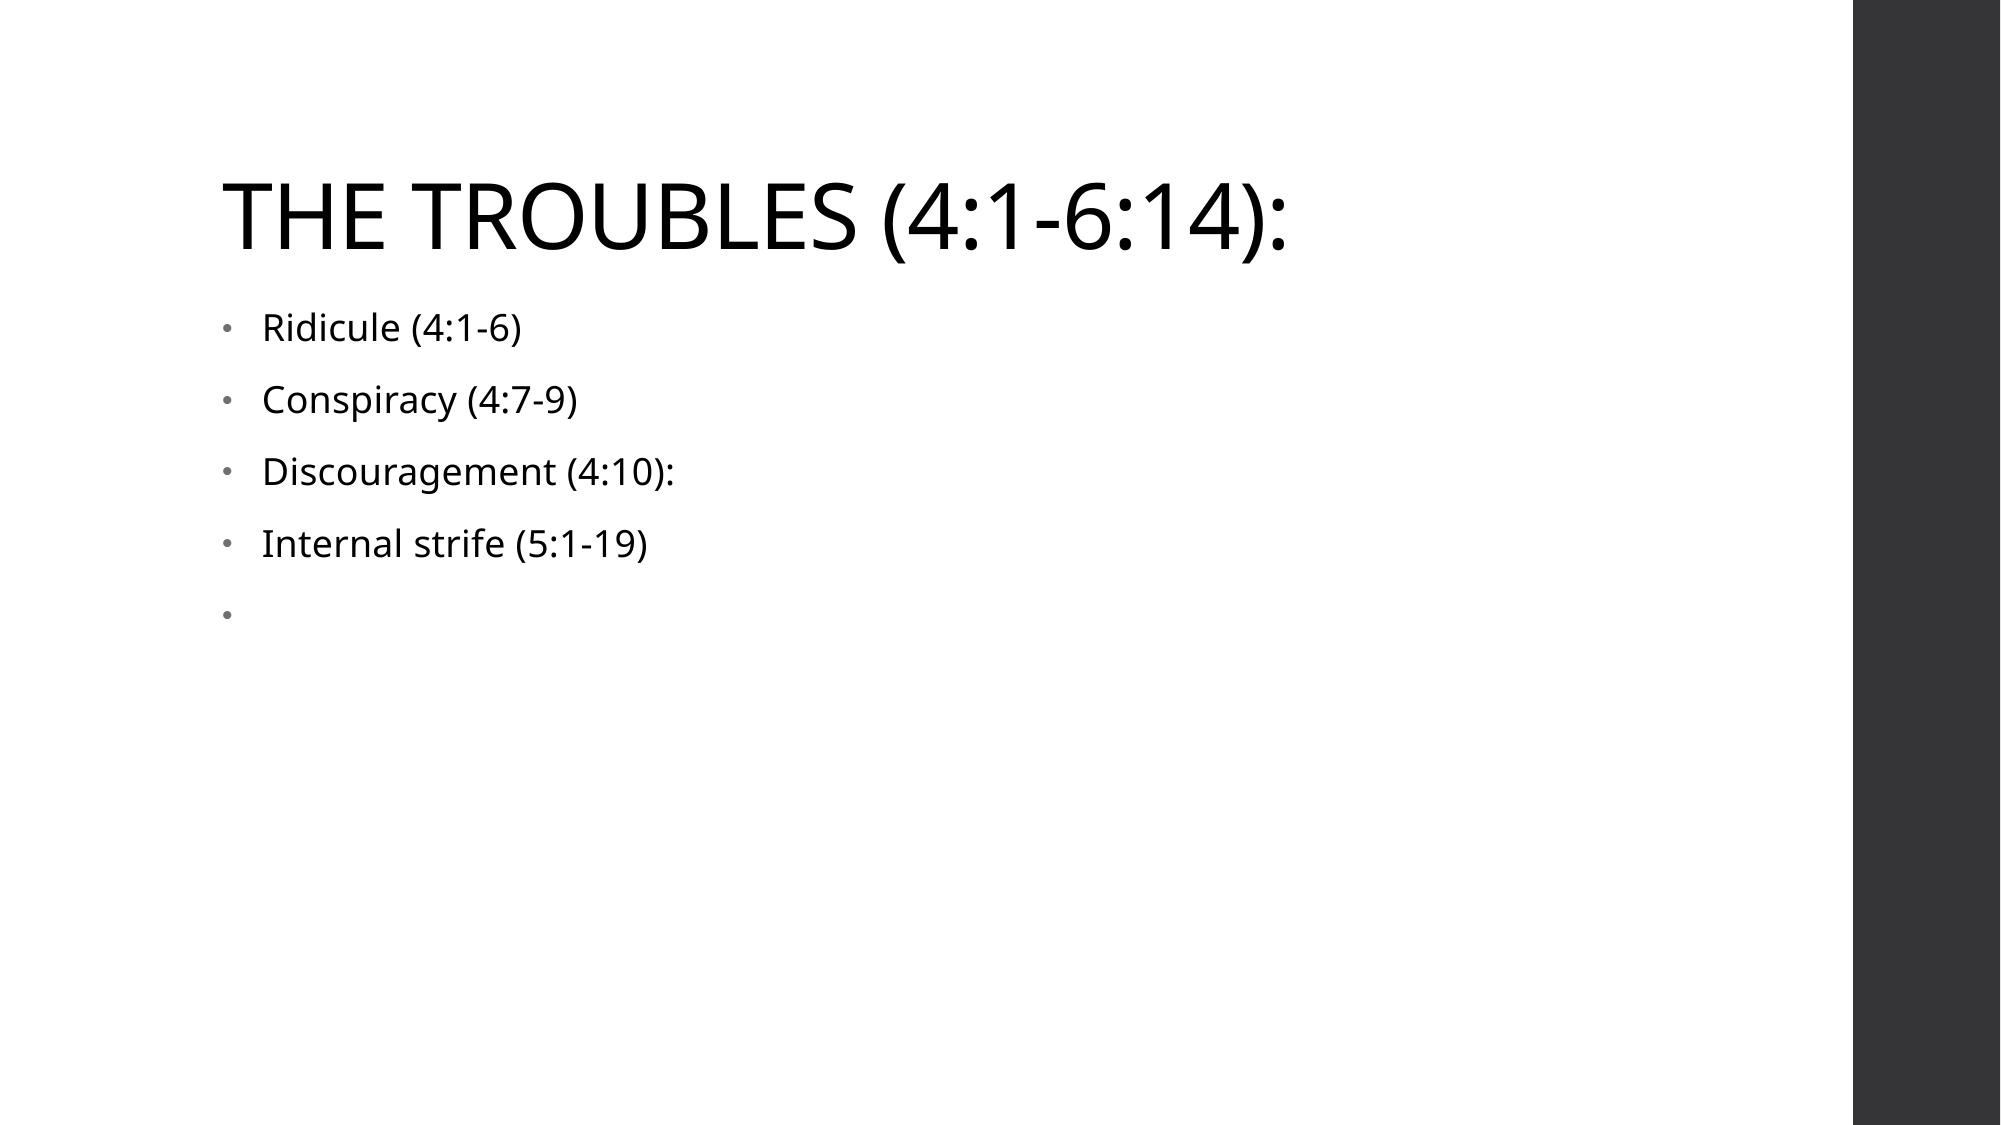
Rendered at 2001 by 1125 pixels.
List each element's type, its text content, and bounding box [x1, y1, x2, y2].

list Ridicule (4:1-6) Conspiracy (4:7-9) Discouragement (4:10): Internal strife (5:1-19) [206, 299, 1617, 1014]
title THE TROUBLES (4:1-6:14): [206, 60, 1797, 278]
